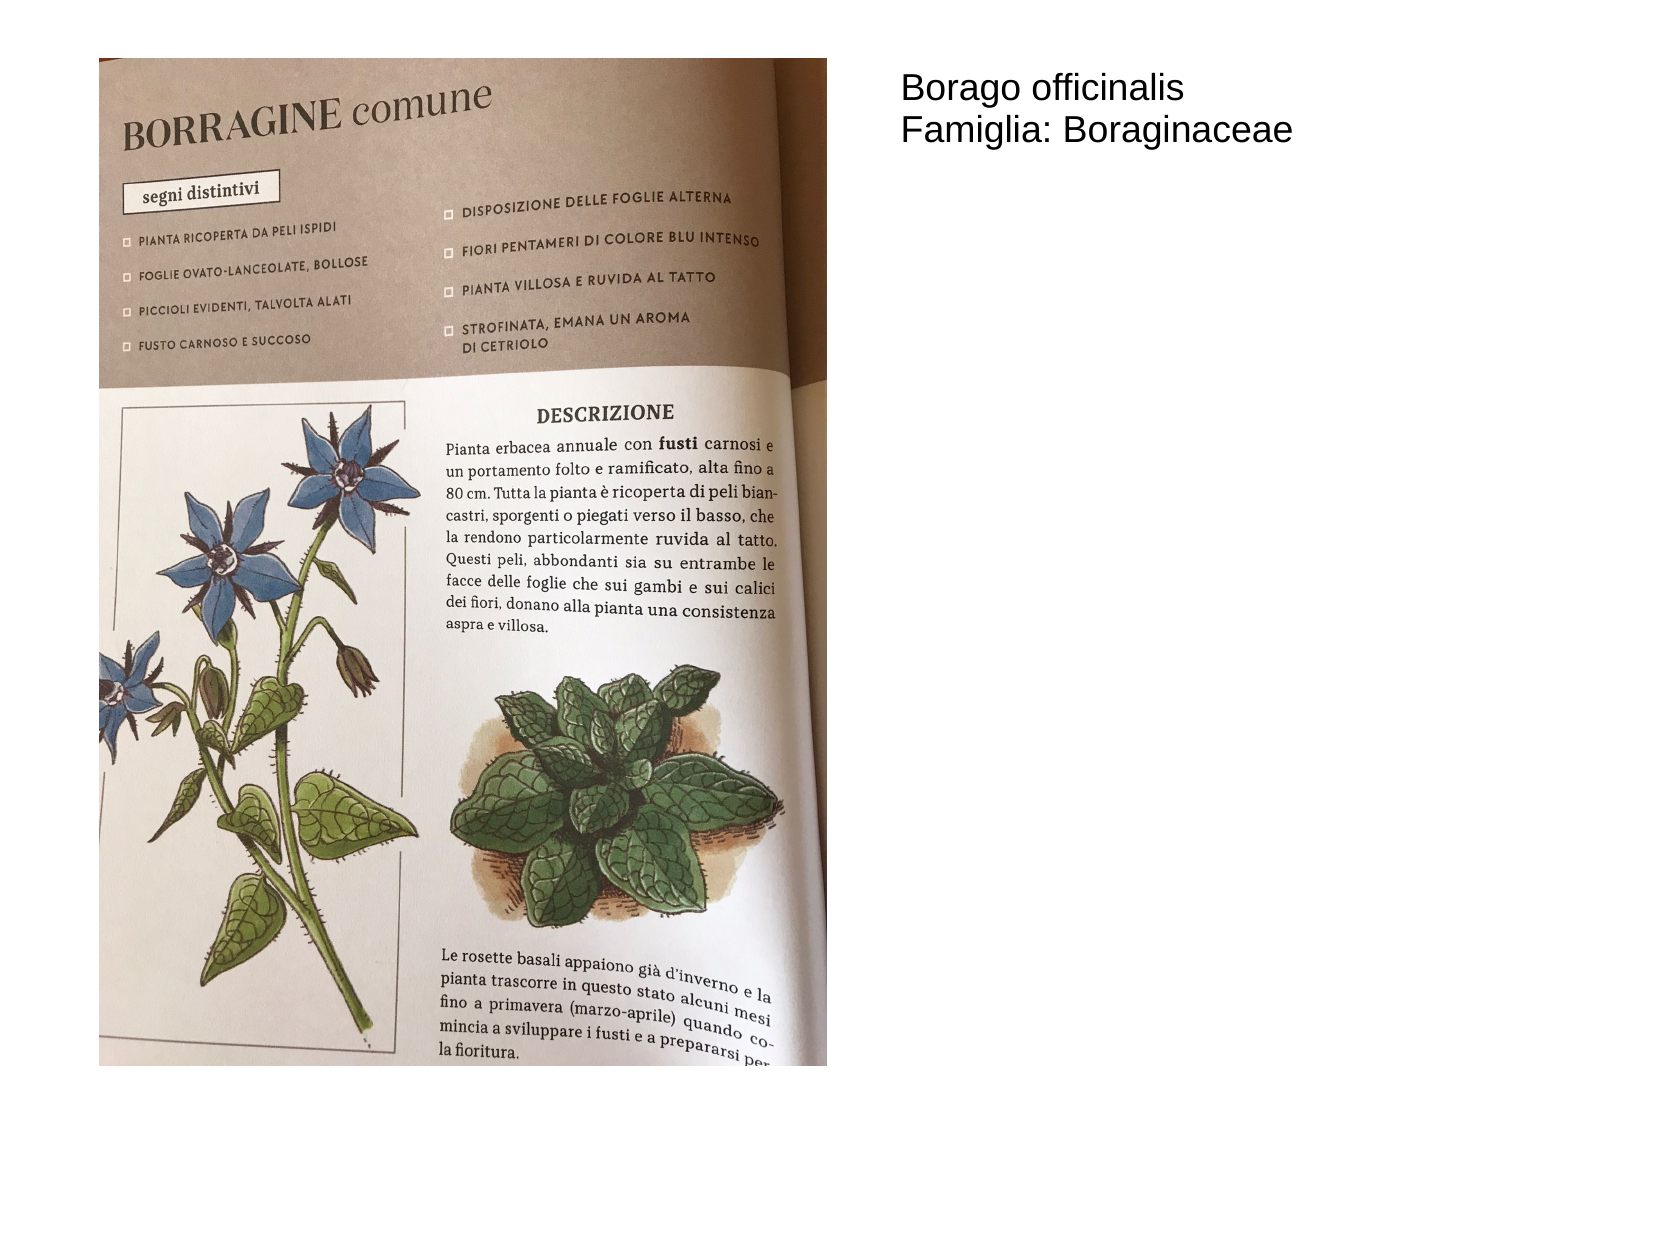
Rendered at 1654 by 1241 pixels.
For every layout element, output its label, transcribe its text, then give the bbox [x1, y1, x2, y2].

picture [99, 58, 827, 1066]
text_box Borago officinalis Famiglia: Boraginaceae [885, 59, 1565, 201]
